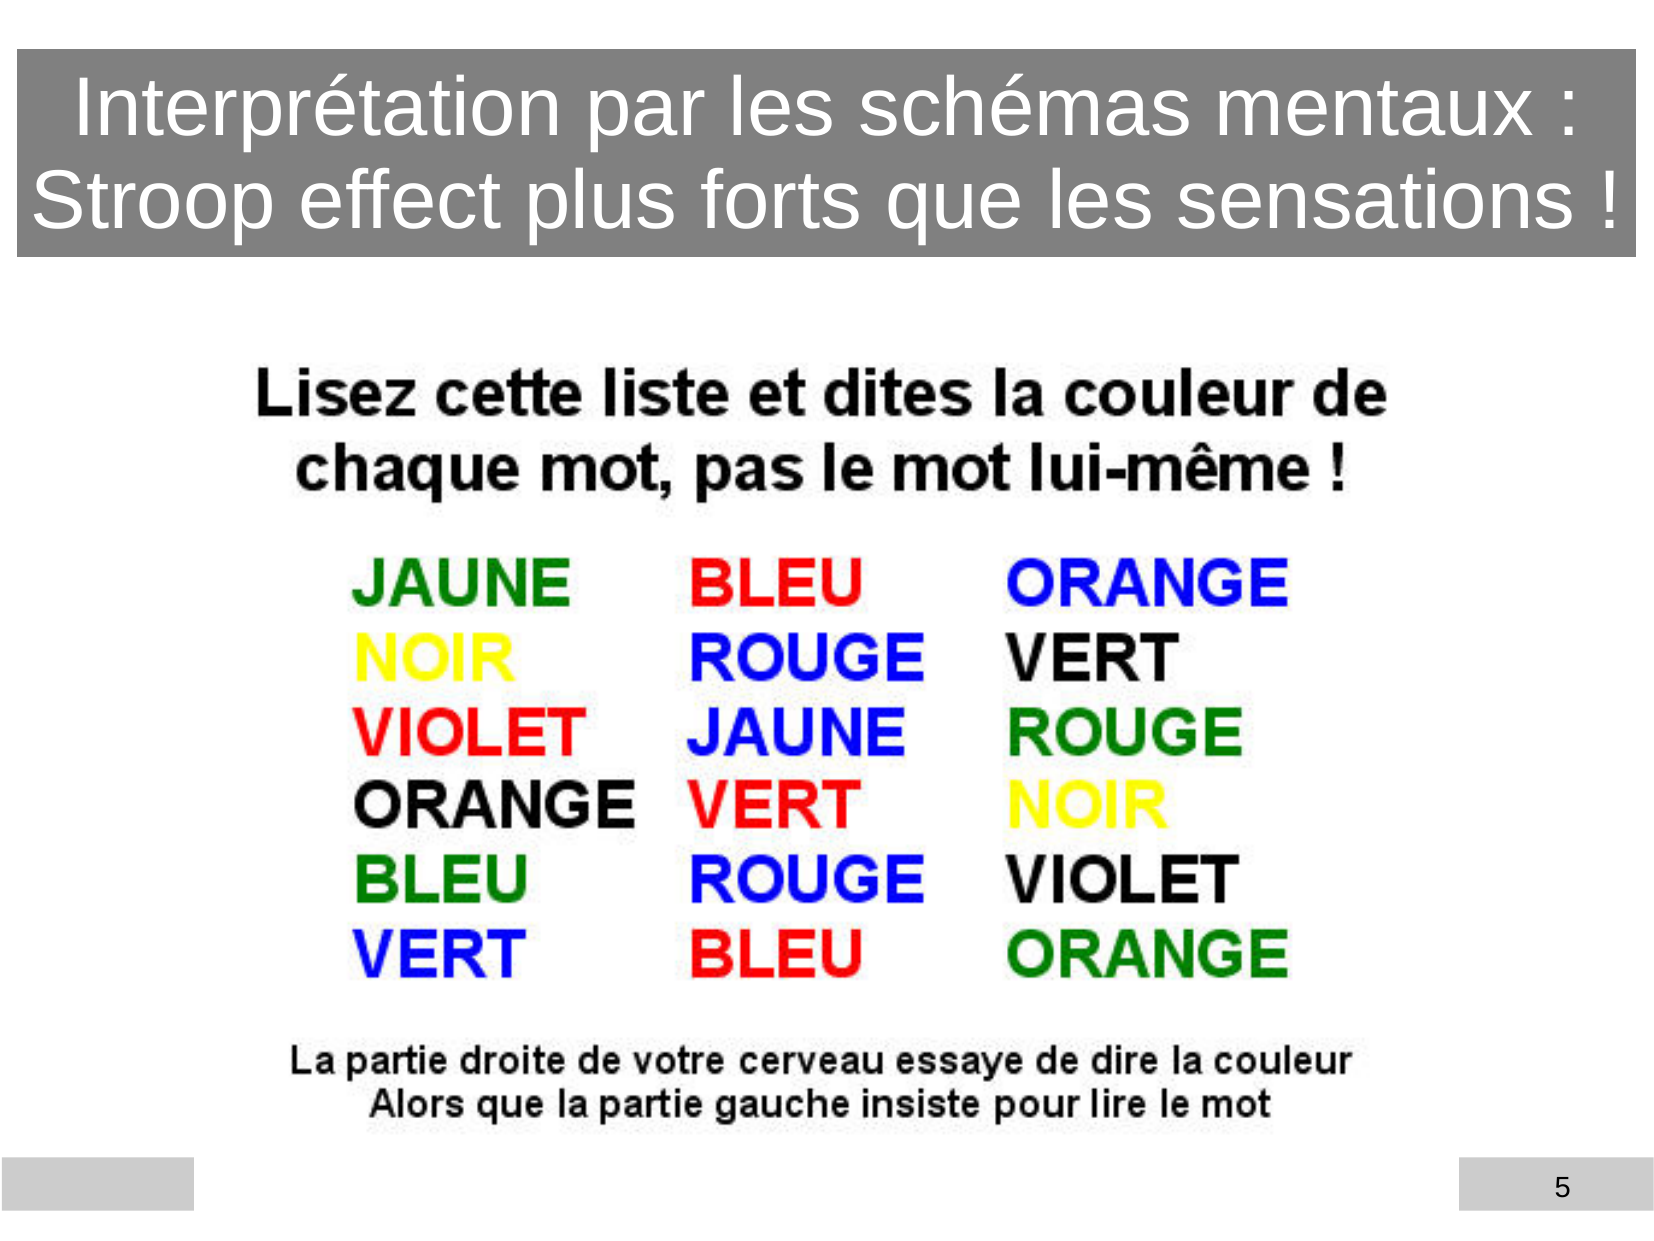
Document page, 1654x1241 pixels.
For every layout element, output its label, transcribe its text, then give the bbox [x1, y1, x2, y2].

picture [194, 325, 1459, 1212]
title Interprétation par les schémas mentaux : Stroop effect plus forts que les sensations ! [17, 49, 1636, 257]
